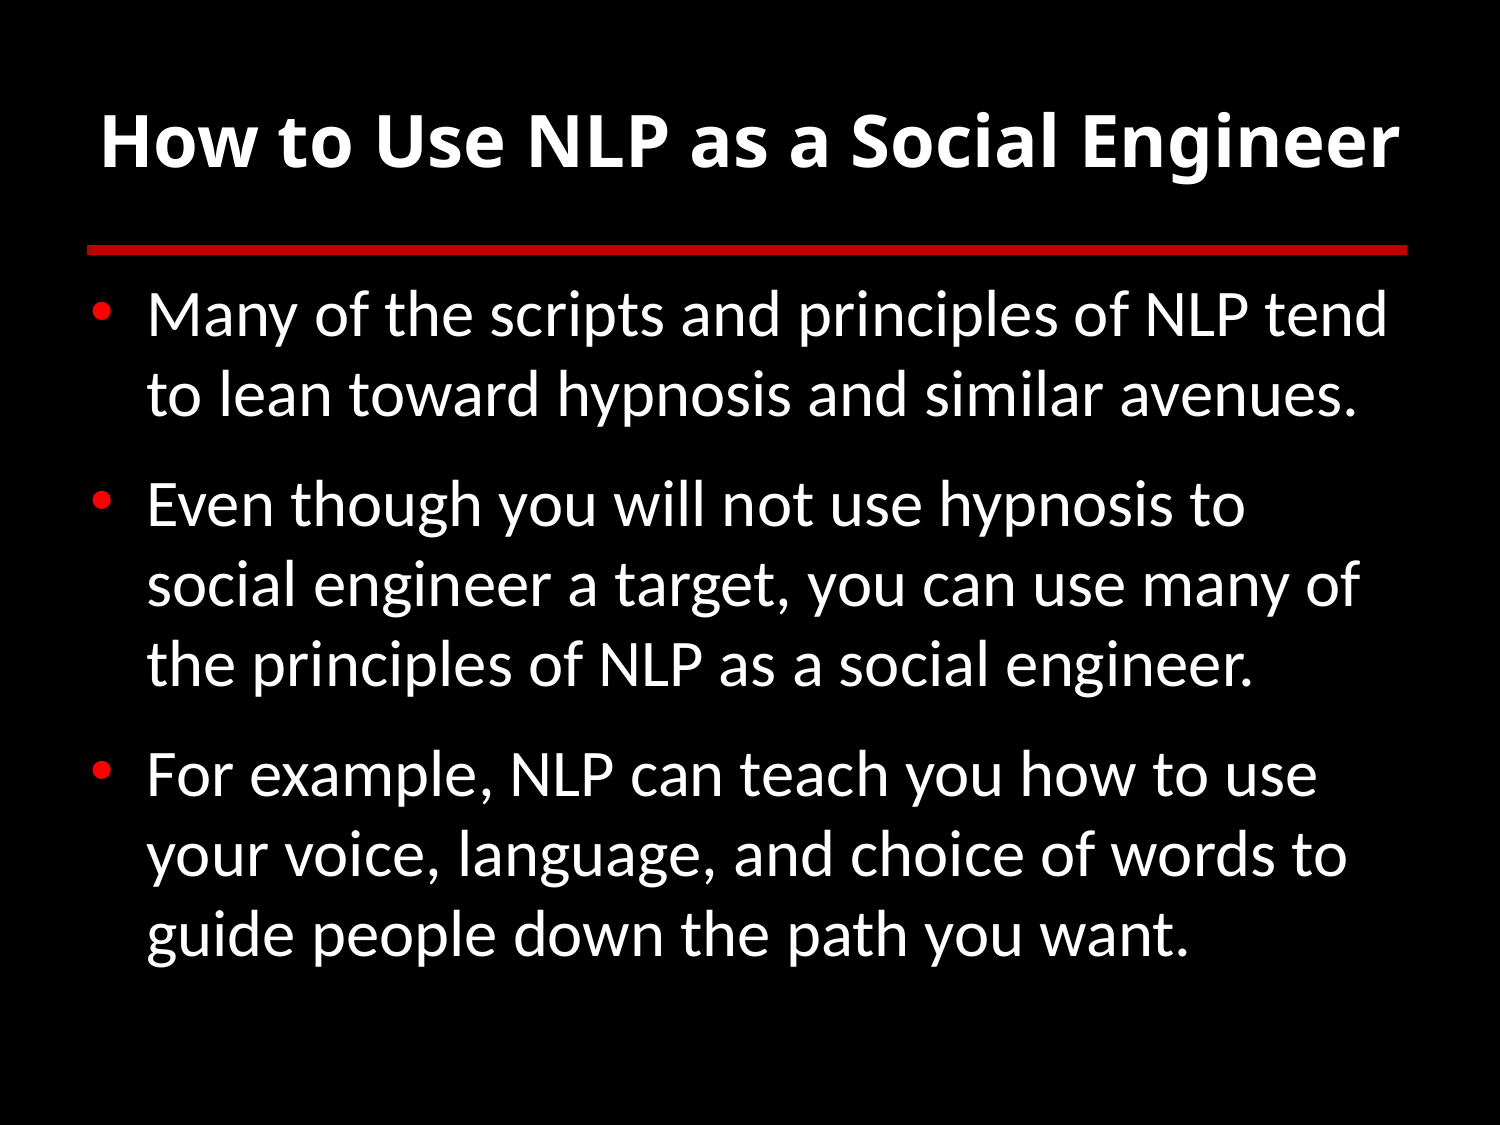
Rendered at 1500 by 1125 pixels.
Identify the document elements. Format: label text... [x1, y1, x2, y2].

list Many of the scripts and principles of NLP tend to lean toward hypnosis and similar avenues. Even though you will not use hypnosis to social engineer a target, you can use many of the principles of NLP as a social engineer. For example, NLP can teach you how to use your voice, language, and choice of words to guide people down the path you want. [75, 262, 1425, 1005]
title How to Use NLP as a Social Engineer [75, 45, 1425, 233]
